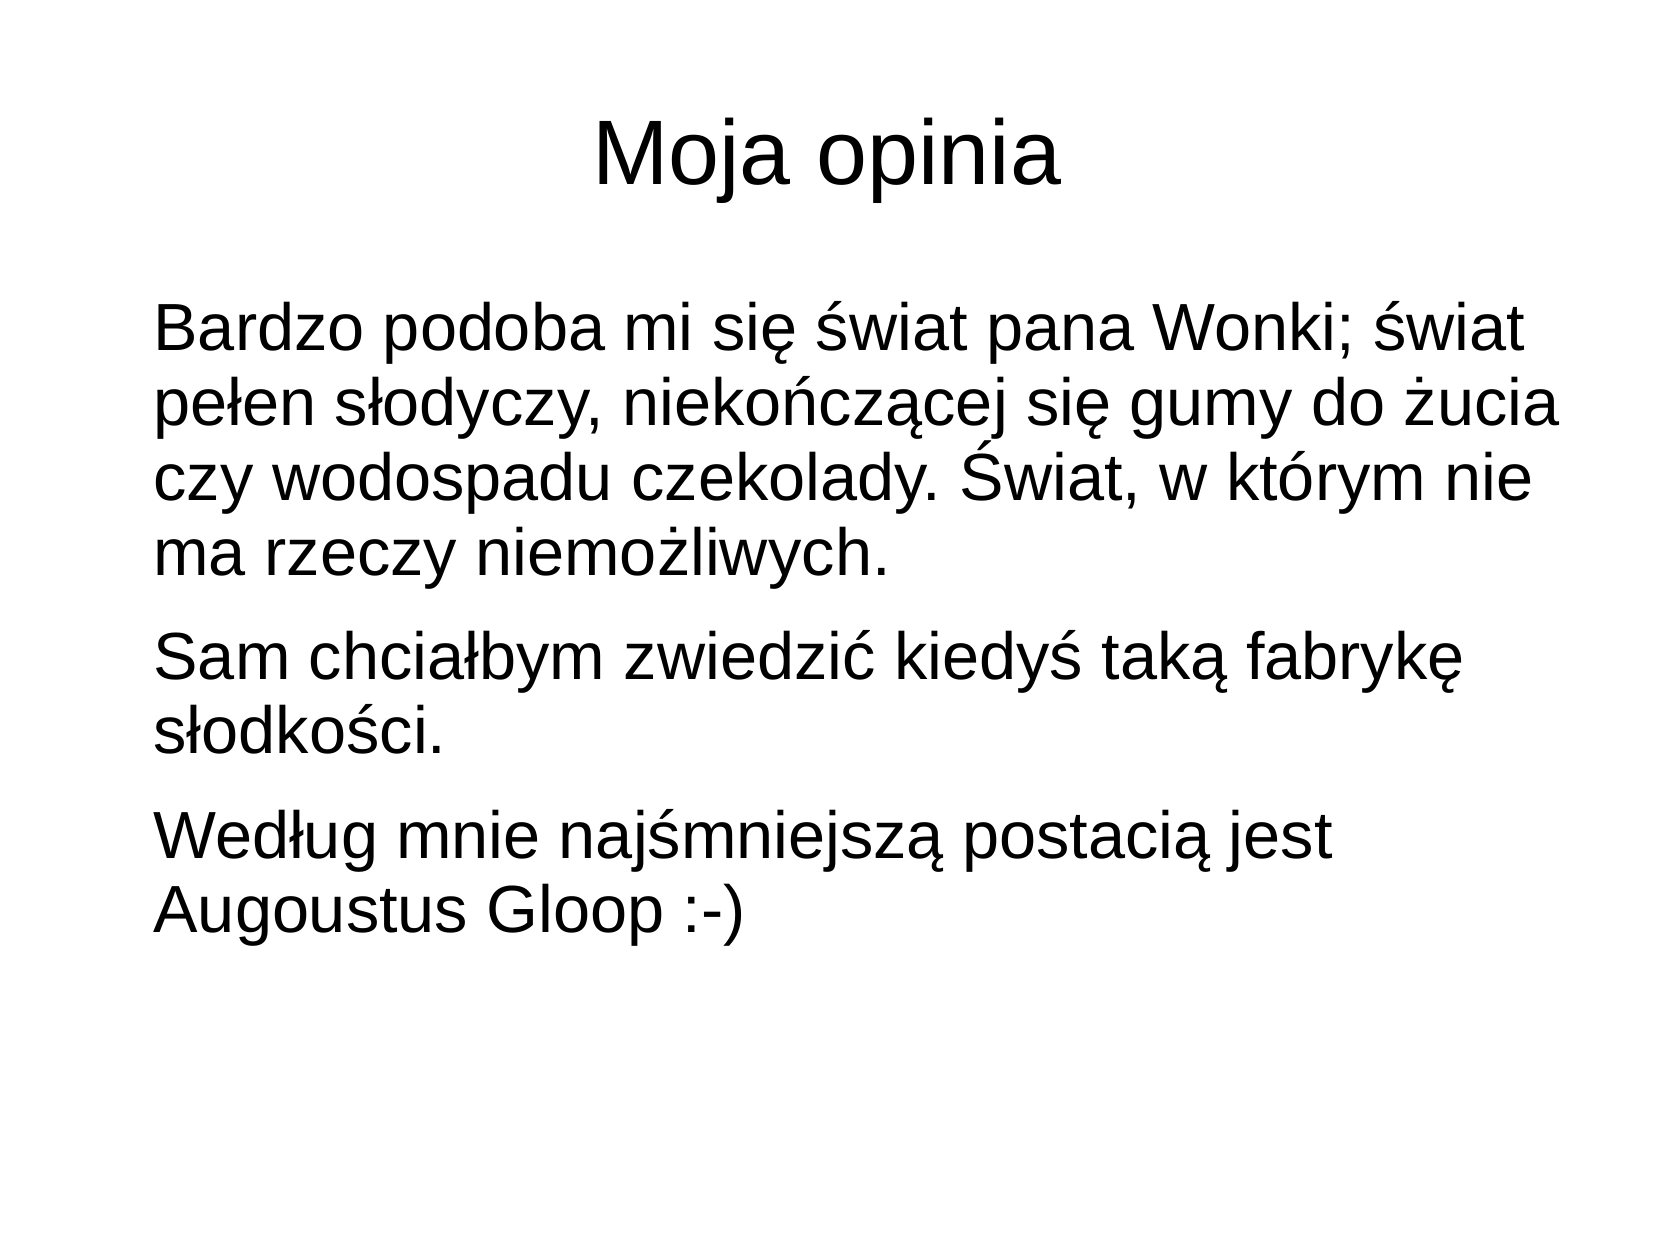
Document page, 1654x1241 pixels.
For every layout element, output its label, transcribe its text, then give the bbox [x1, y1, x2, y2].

title Moja opinia [82, 49, 1571, 257]
list Bardzo podoba mi się świat pana Wonki; świat pełen słodyczy, niekończącej się gumy do żucia czy wodospadu czekolady. Świat, w którym nie ma rzeczy niemożliwych. Sam chciałbym zwiedzić kiedyś taką fabrykę słodkości. Według mnie najśmniejszą postacią jest Augoustus Gloop :-) [82, 290, 1571, 1109]
